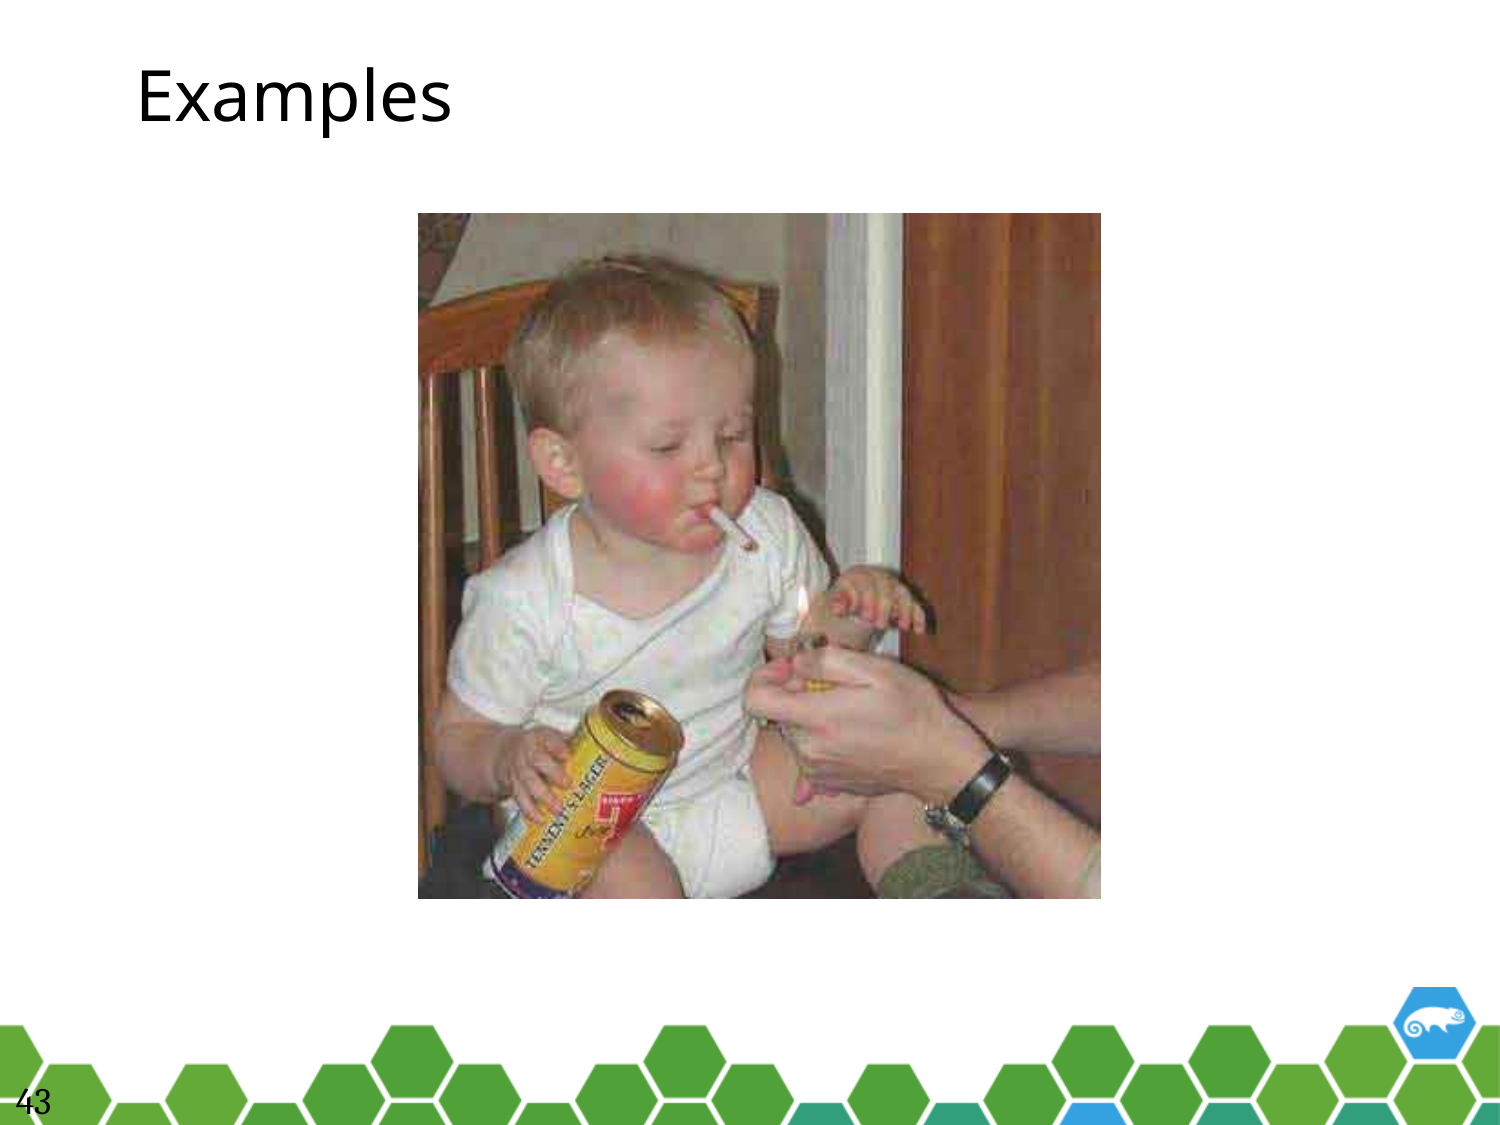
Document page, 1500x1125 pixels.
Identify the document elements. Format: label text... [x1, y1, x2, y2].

text_box Examples [134, 12, 1371, 175]
picture [418, 213, 1101, 899]
picture [0, 987, 1500, 1125]
